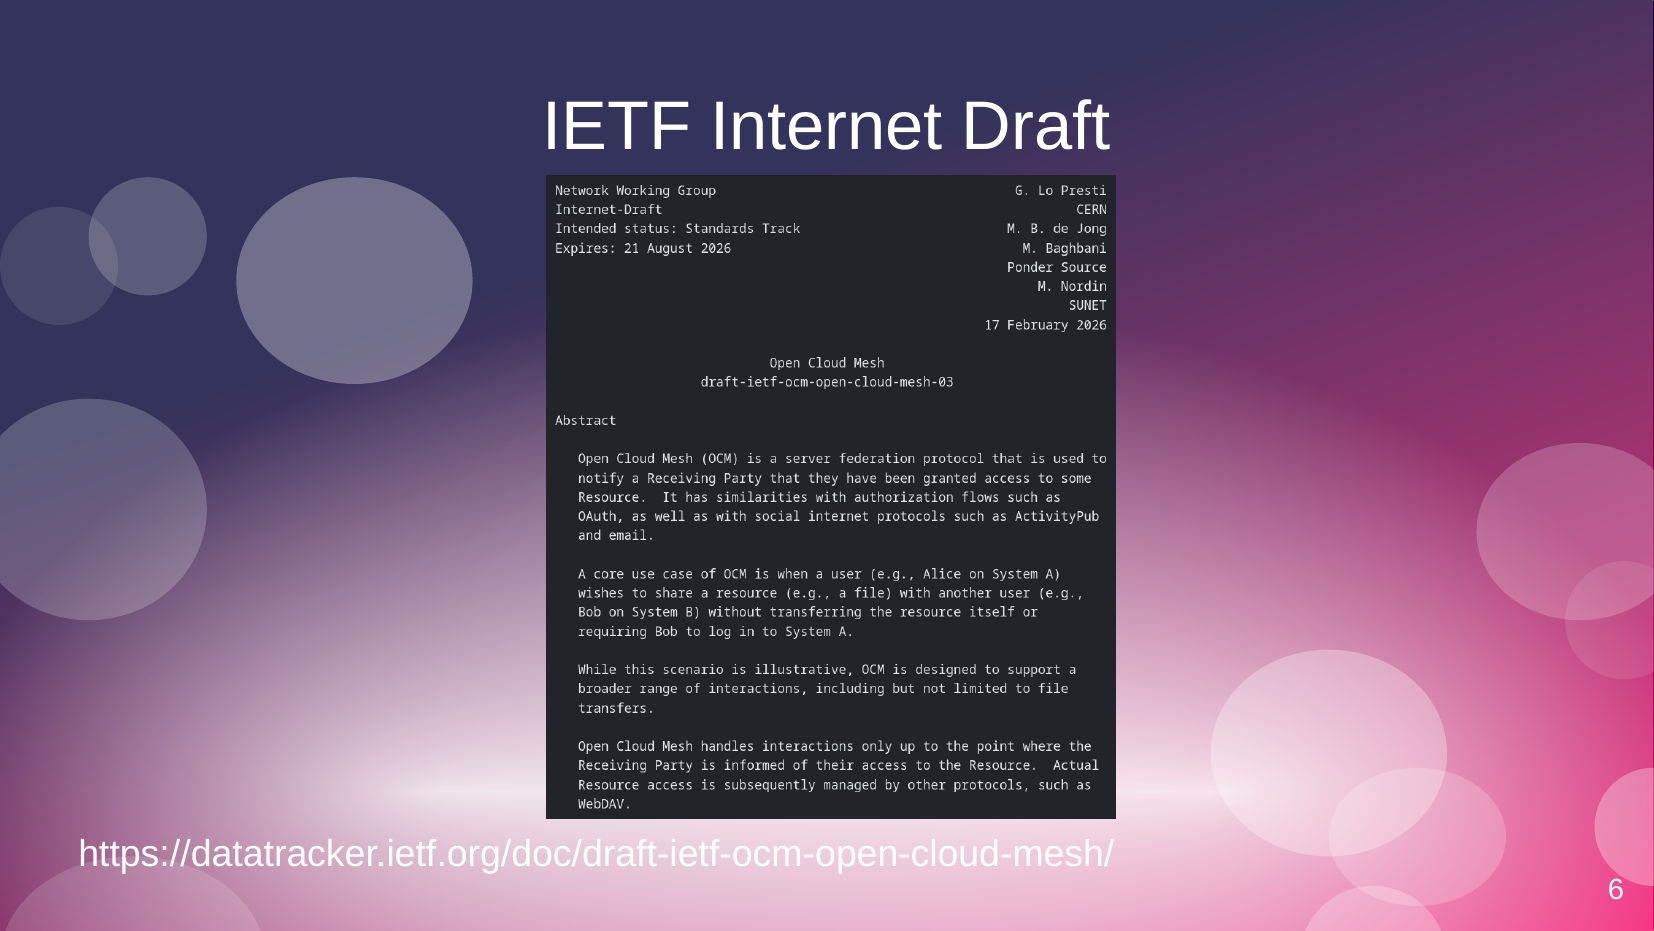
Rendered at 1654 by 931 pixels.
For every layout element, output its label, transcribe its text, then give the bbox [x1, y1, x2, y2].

picture [546, 175, 1116, 819]
text_box https://datatracker.ietf.org/doc/draft-ietf-ocm-open-cloud-mesh/ [63, 825, 1238, 882]
title IETF Internet Draft [88, 44, 1565, 207]
